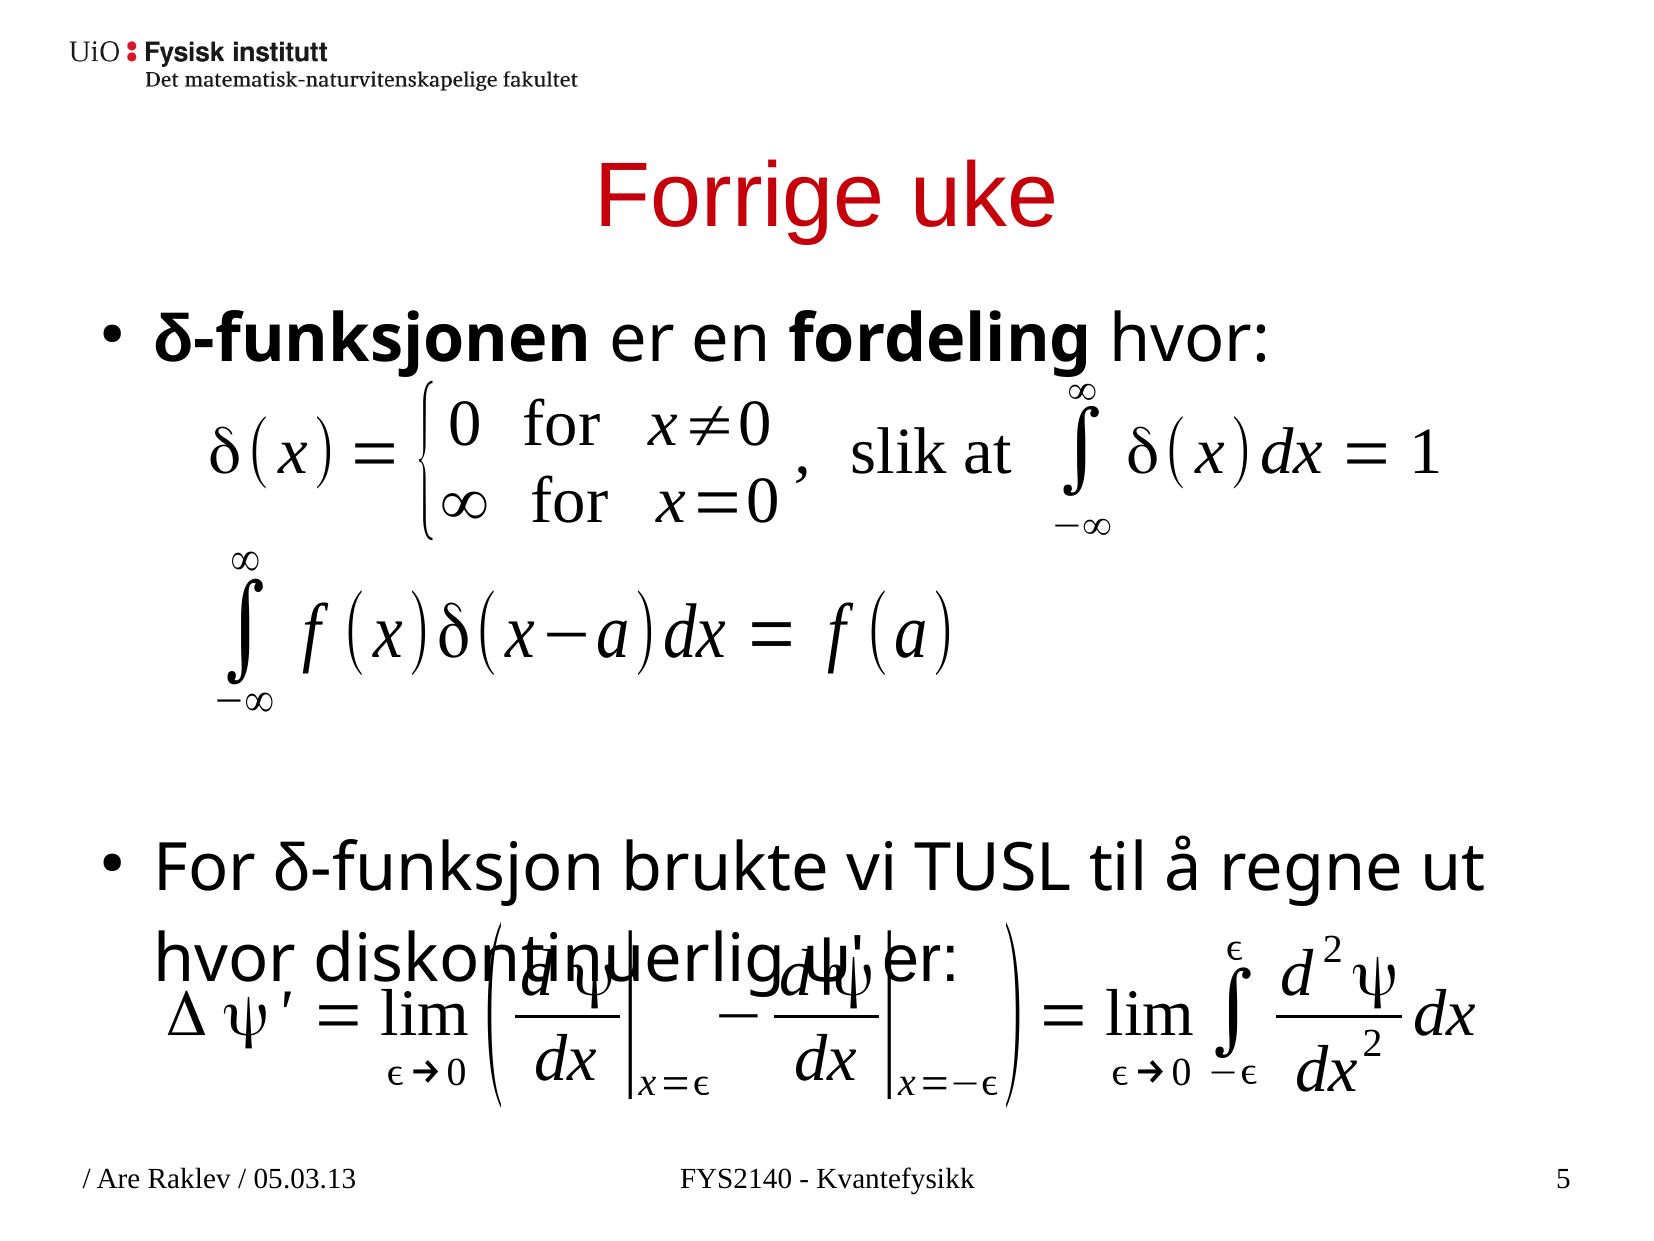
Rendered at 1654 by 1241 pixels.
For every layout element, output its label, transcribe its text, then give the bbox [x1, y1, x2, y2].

title Forrige uke [82, 90, 1571, 298]
picture [68, 37, 581, 93]
chart [207, 550, 962, 715]
chart [158, 918, 1486, 1113]
chart [201, 379, 1448, 546]
list δ-funksjonen er en fordeling hvor: For δ-funksjon brukte vi TUSL til å regne ut hvor diskontinuerlig ψ' er: [82, 290, 1501, 1094]
